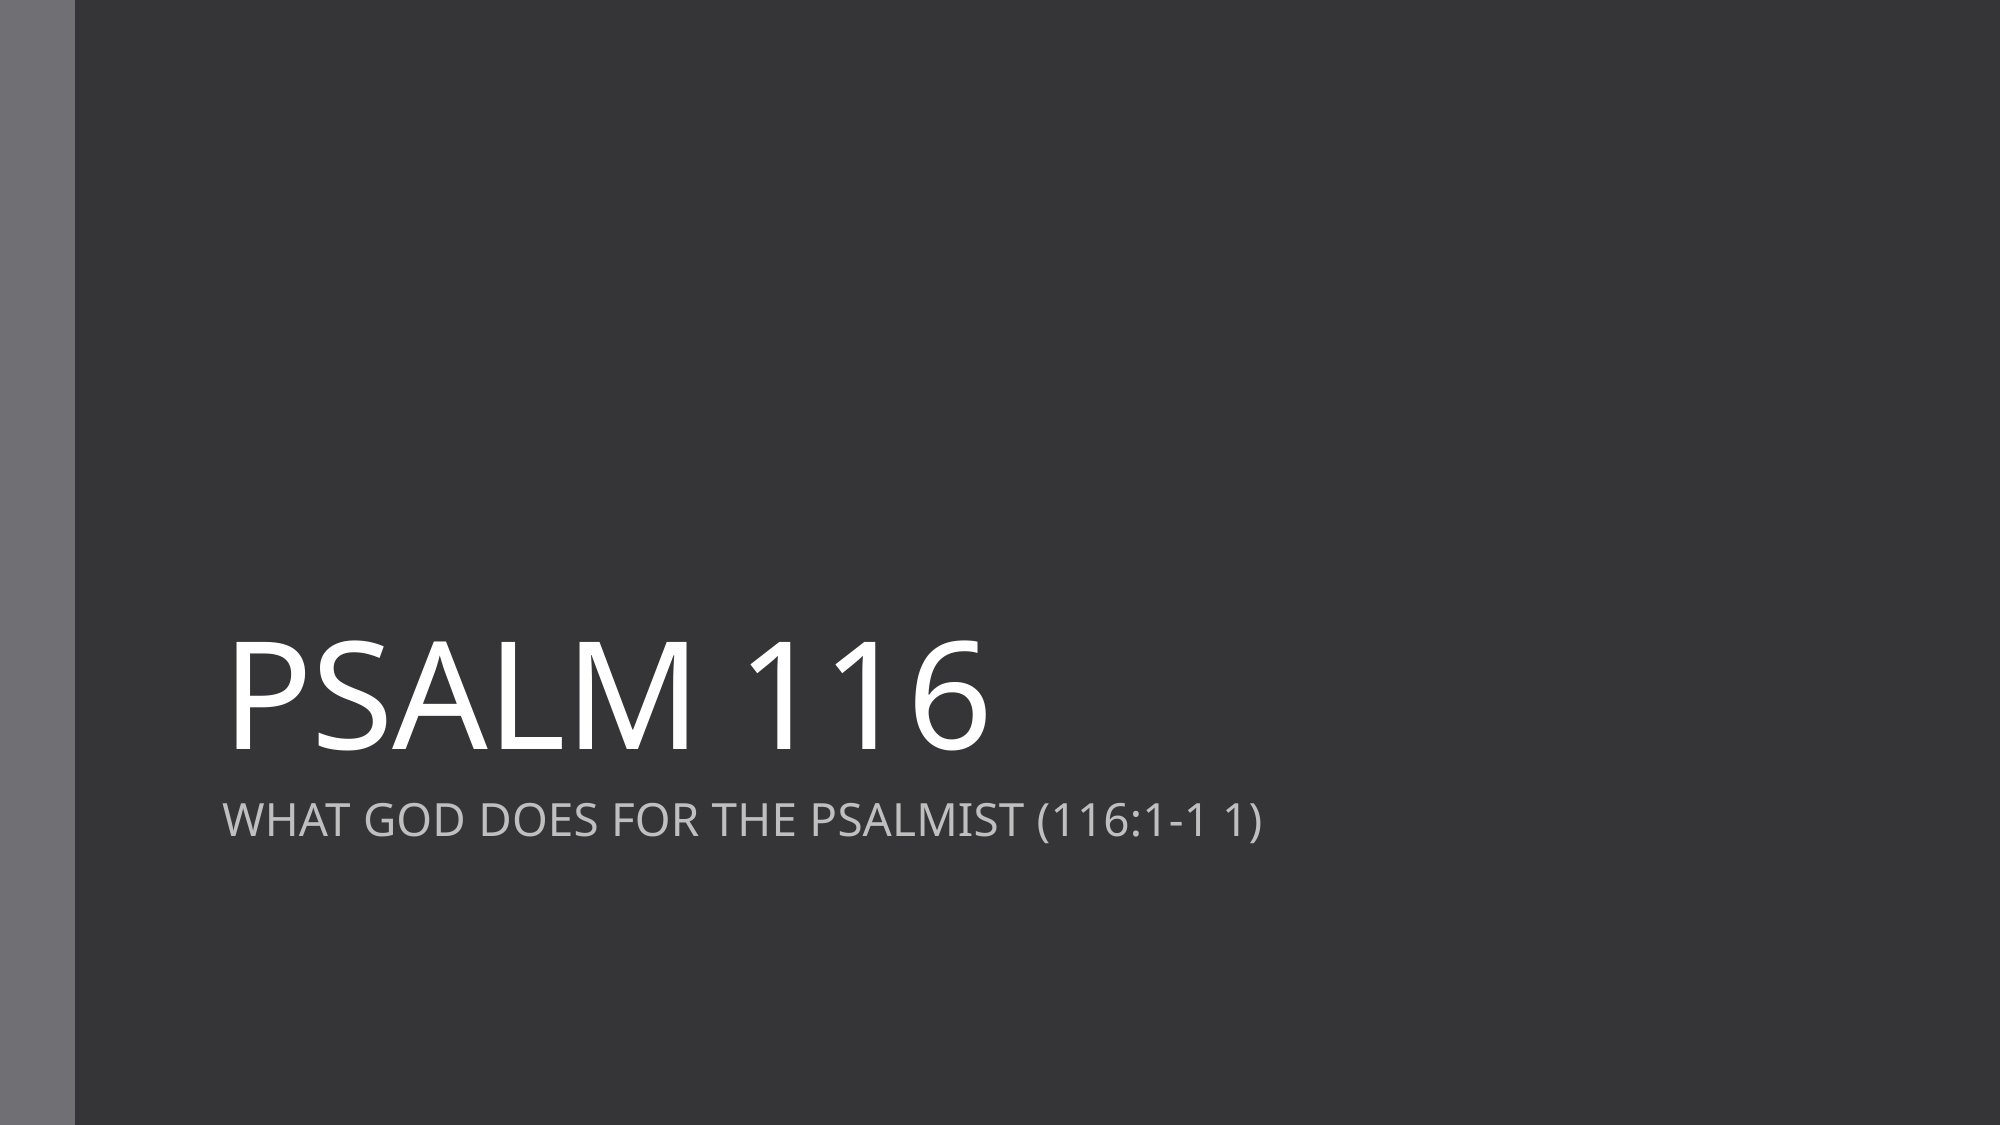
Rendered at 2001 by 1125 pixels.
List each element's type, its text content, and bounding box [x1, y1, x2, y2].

subtitle WHAT GOD DOES FOR THE PSALMIST (116:1-1 1) [206, 787, 1752, 1066]
title PSALM 116 [206, 124, 1752, 787]
